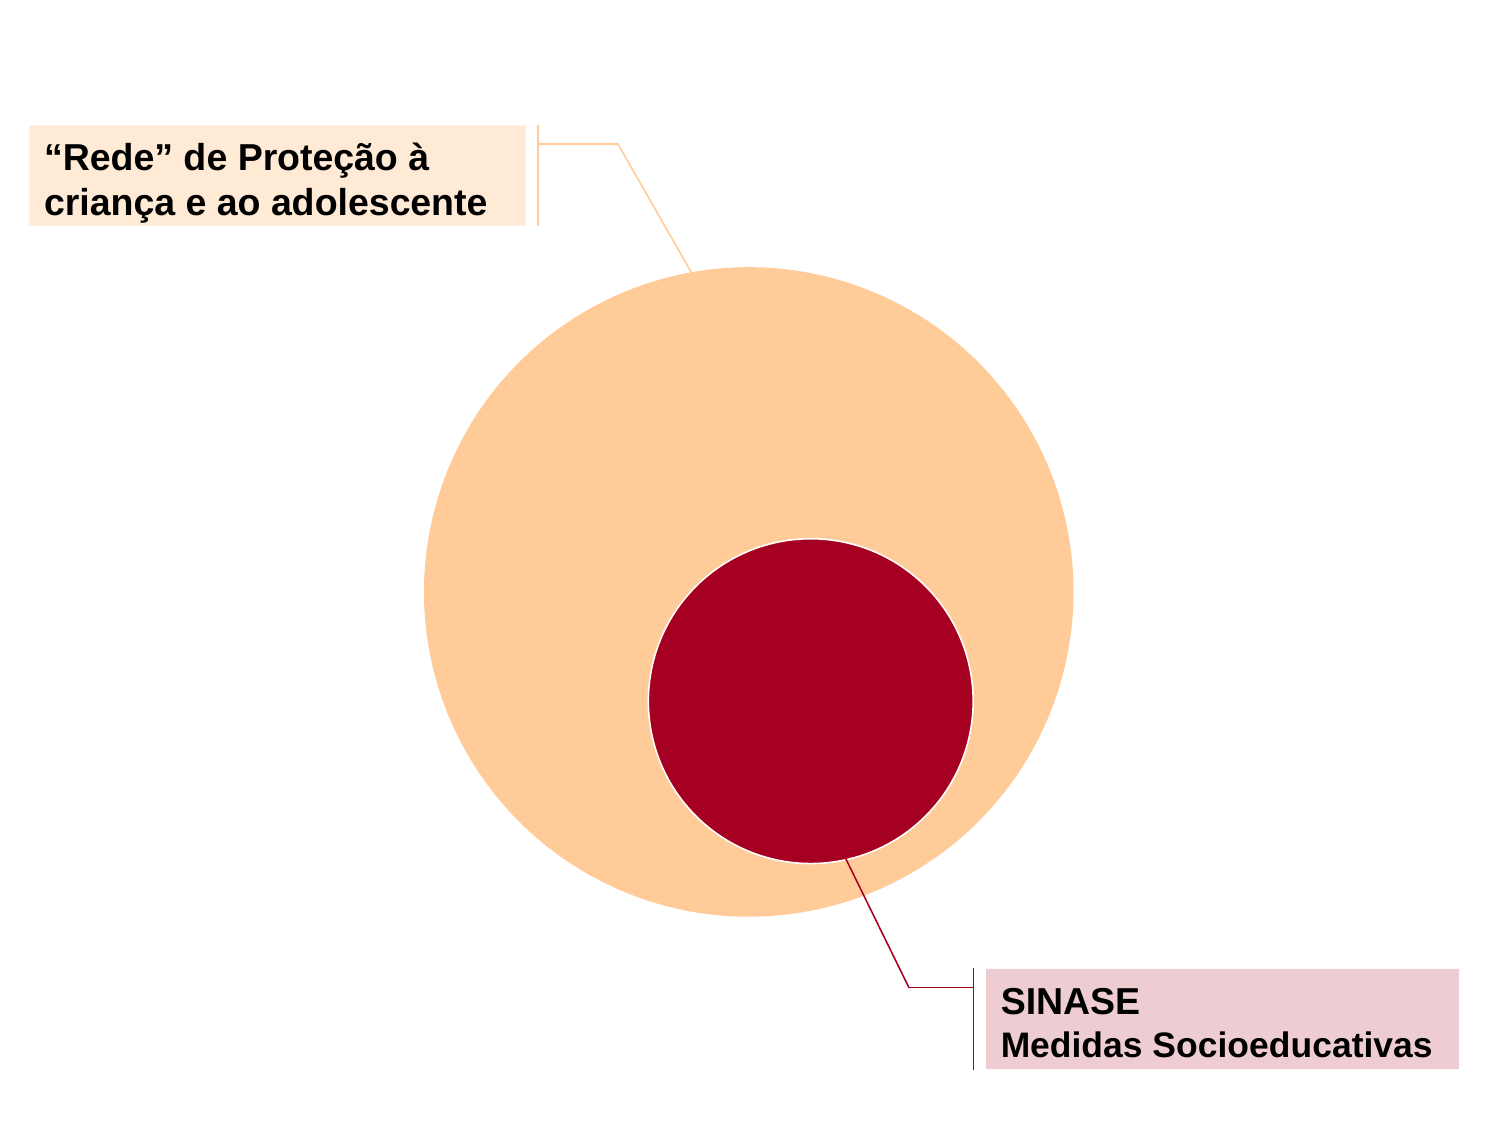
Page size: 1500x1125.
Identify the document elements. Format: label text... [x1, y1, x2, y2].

text_box “Rede” de Proteção à criança e ao adolescente [29, 125, 526, 226]
text_box SINASE Medidas Socioeducativas [986, 969, 1459, 1069]
text_box [423, 267, 1074, 917]
